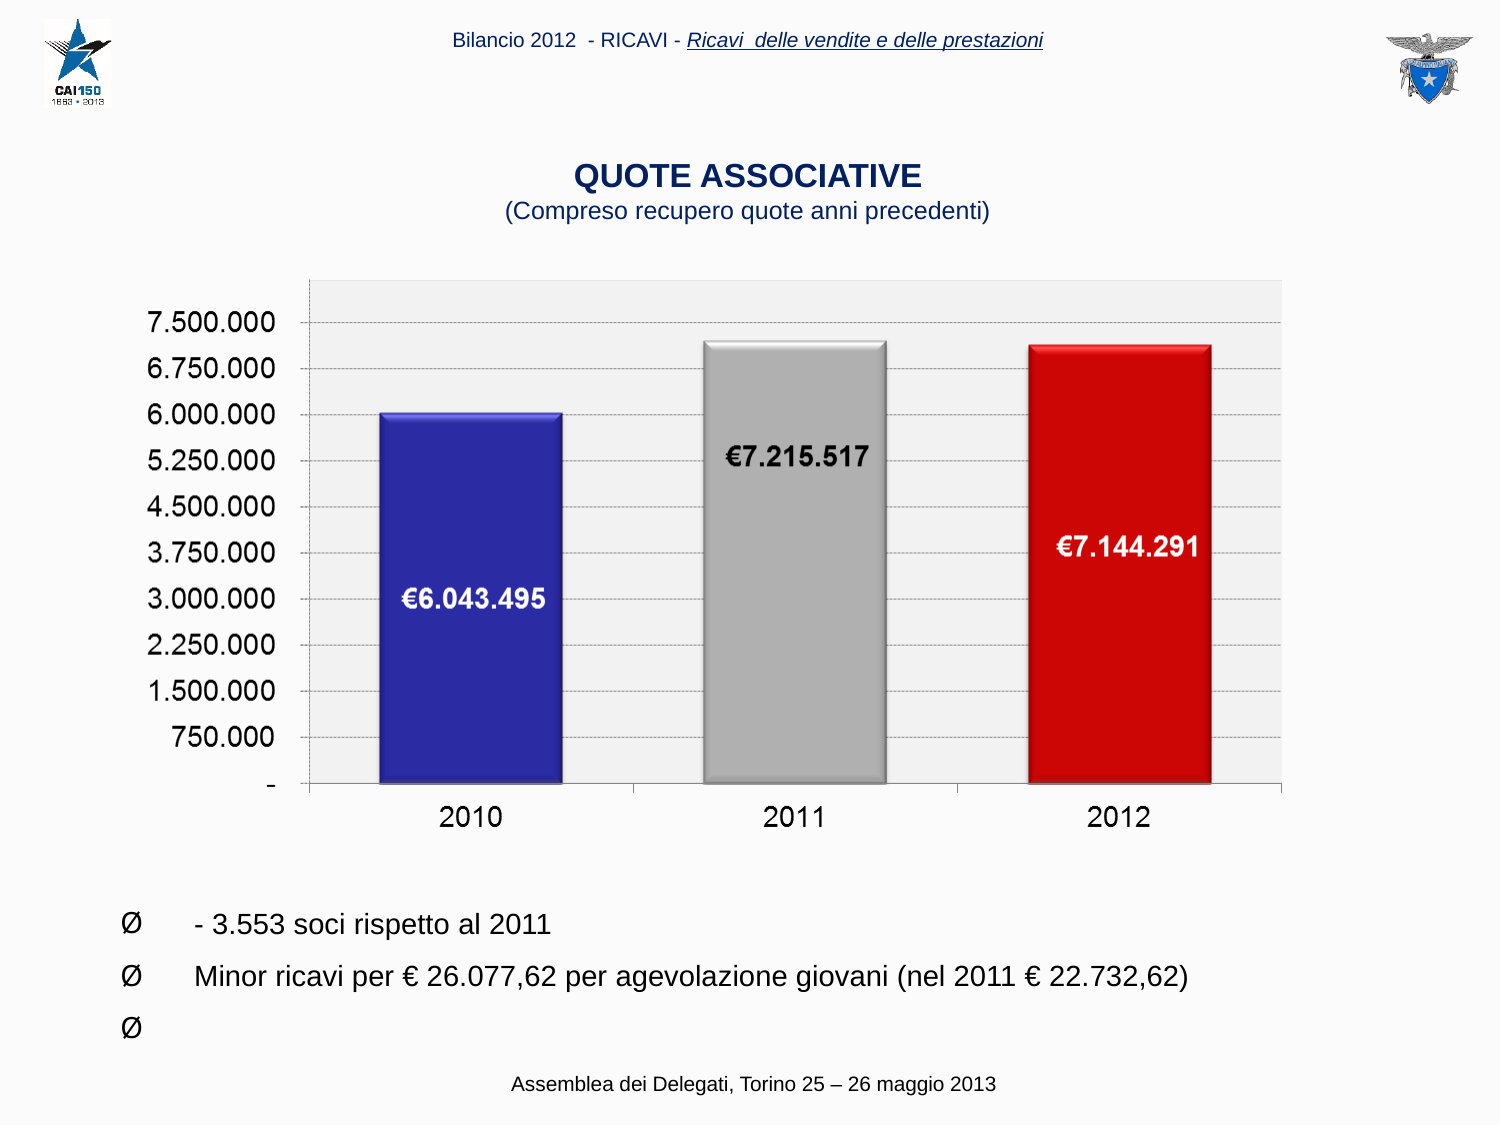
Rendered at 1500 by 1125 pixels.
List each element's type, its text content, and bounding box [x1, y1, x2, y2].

text_box QUOTE ASSOCIATIVE (Compreso recupero quote anni precedenti) [258, 140, 1239, 240]
chart [117, 245, 1313, 855]
text_box Assemblea dei Delegati, Torino 25 – 26 maggio 2013 [269, 1062, 1239, 1105]
text_box - 3.553 soci rispetto al 2011 Minor ricavi per € 26.077,62 per agevolazione giovani (nel 2011 € 22.732,62) [105, 880, 1411, 1053]
picture [1382, 29, 1477, 112]
picture [43, 19, 112, 108]
text_box Bilancio 2012 - RICAVI - Ricavi delle vendite e delle prestazioni [414, 18, 1083, 60]
